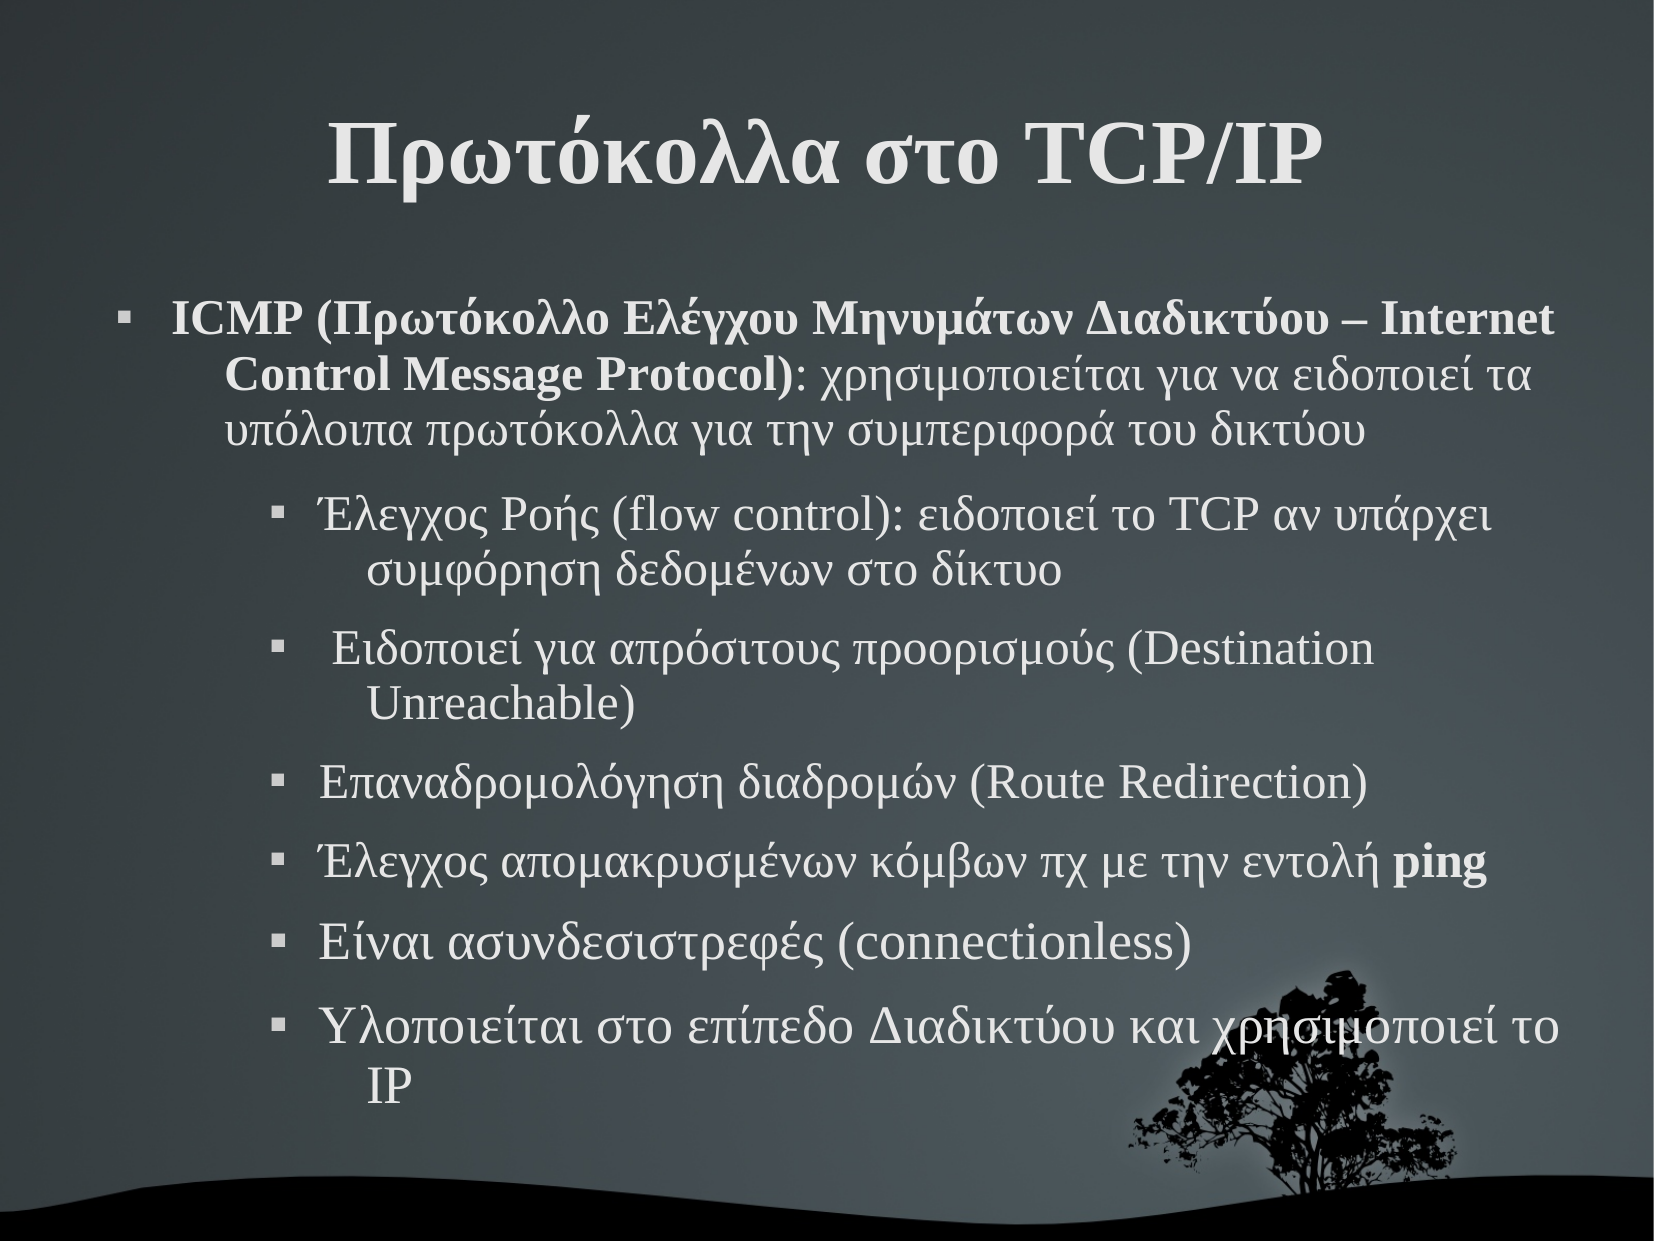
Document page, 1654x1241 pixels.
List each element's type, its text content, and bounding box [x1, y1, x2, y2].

picture [0, 0, 1654, 1241]
list ICMP (Πρωτόκολλο Ελέγχου Μηνυμάτων Διαδικτύου – Internet Control Message Protocol): χρησιμοποιείται για να ειδοποιεί τα υπόλοιπα πρωτόκολλα για την συμπεριφορά του δικτύου Έλεγχος Ροής (flow control): ειδοποιεί το TCP αν υπάρχει συμφόρηση δεδομένων στο δίκτυο Ειδοποιεί για απρόσιτους προορισμούς (Destination Unreachable) Επαναδρομολόγηση διαδρομών (Route Redirection) Έλεγχος απομακρυσμένων κόμβων πχ με την εντολή ping Είναι ασυνδεσιστρεφές (connectionless) Υλοποιείται στο επίπεδο Διαδικτύου και χρησιμοποιεί το IP [82, 290, 1571, 1193]
title Πρωτόκολλα στο TCP/IP [82, 49, 1571, 257]
